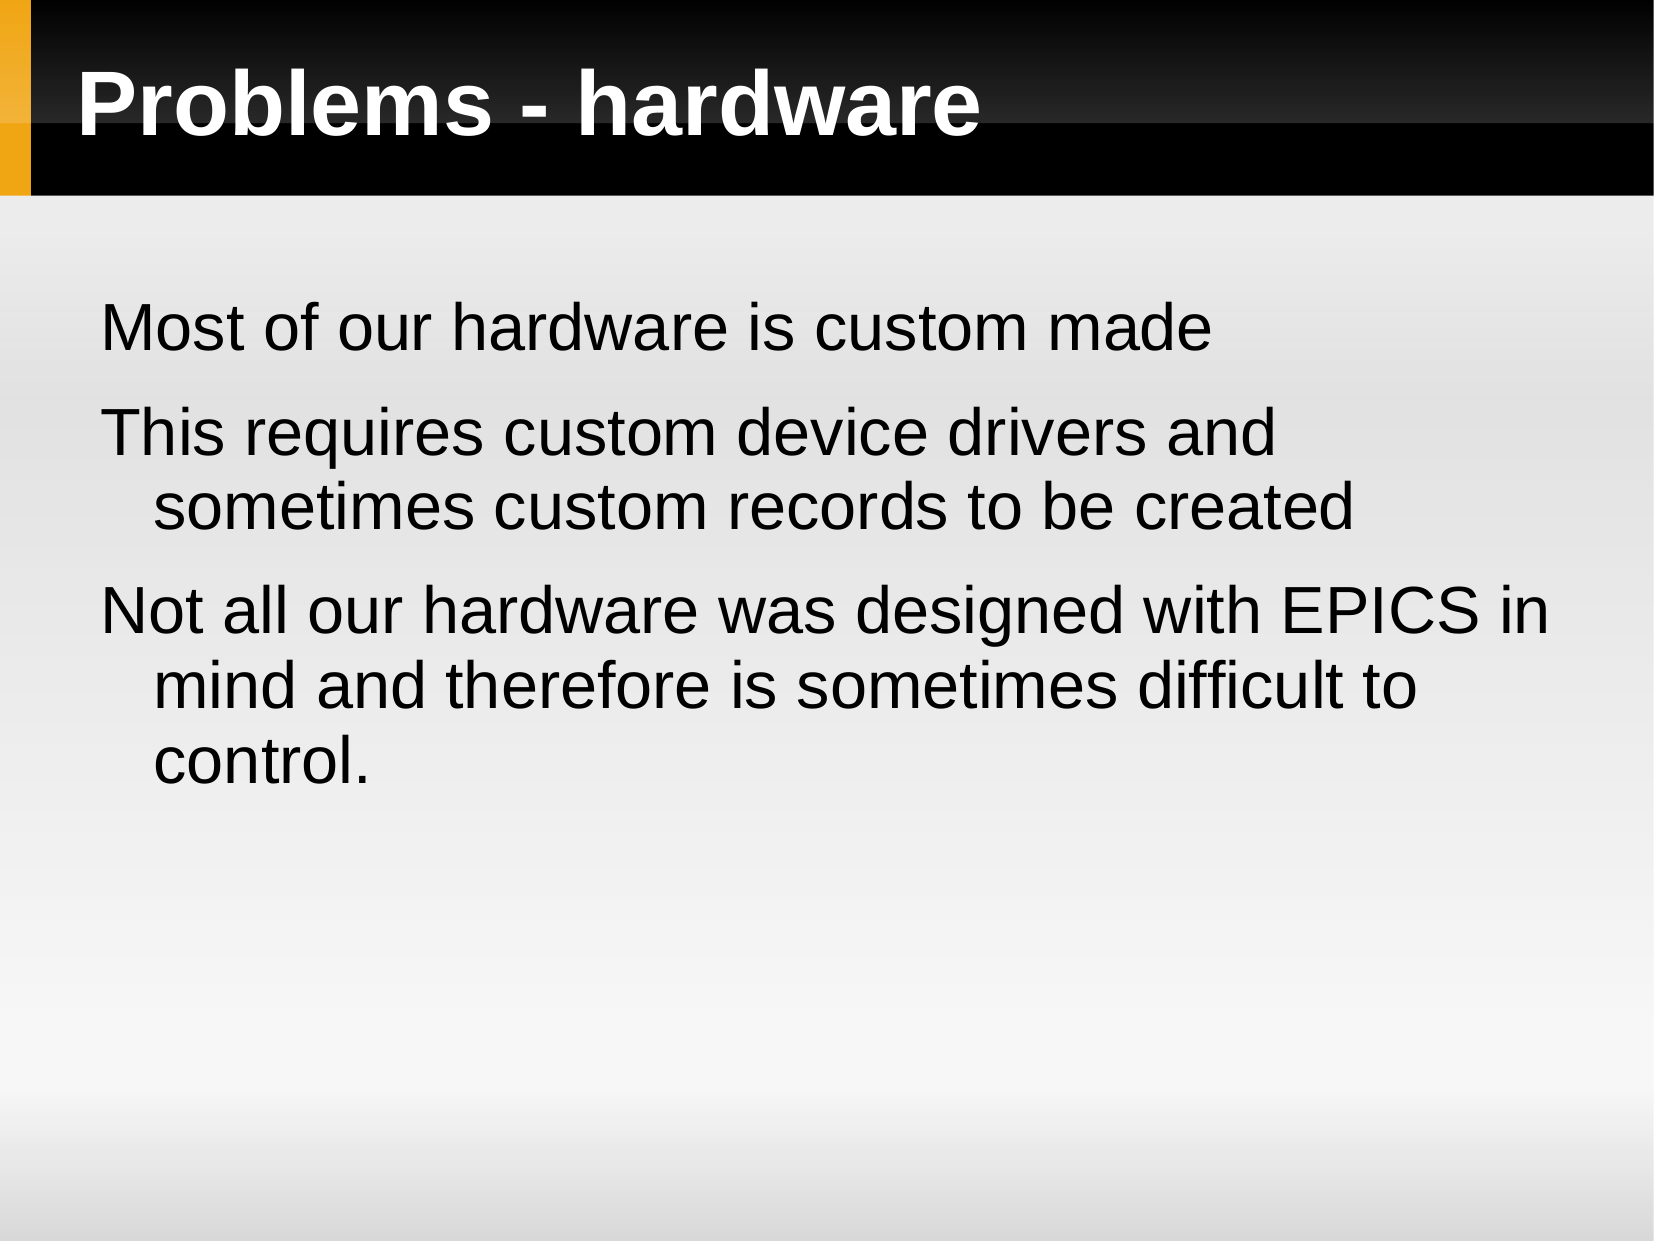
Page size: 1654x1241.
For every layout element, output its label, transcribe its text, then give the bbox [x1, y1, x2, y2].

title Problems - hardware [76, 7, 1565, 200]
picture [0, 0, 1654, 1241]
list Most of our hardware is custom made This requires custom device drivers and sometimes custom records to be created Not all our hardware was designed with EPICS in mind and therefore is sometimes difficult to control. [82, 290, 1571, 1094]
